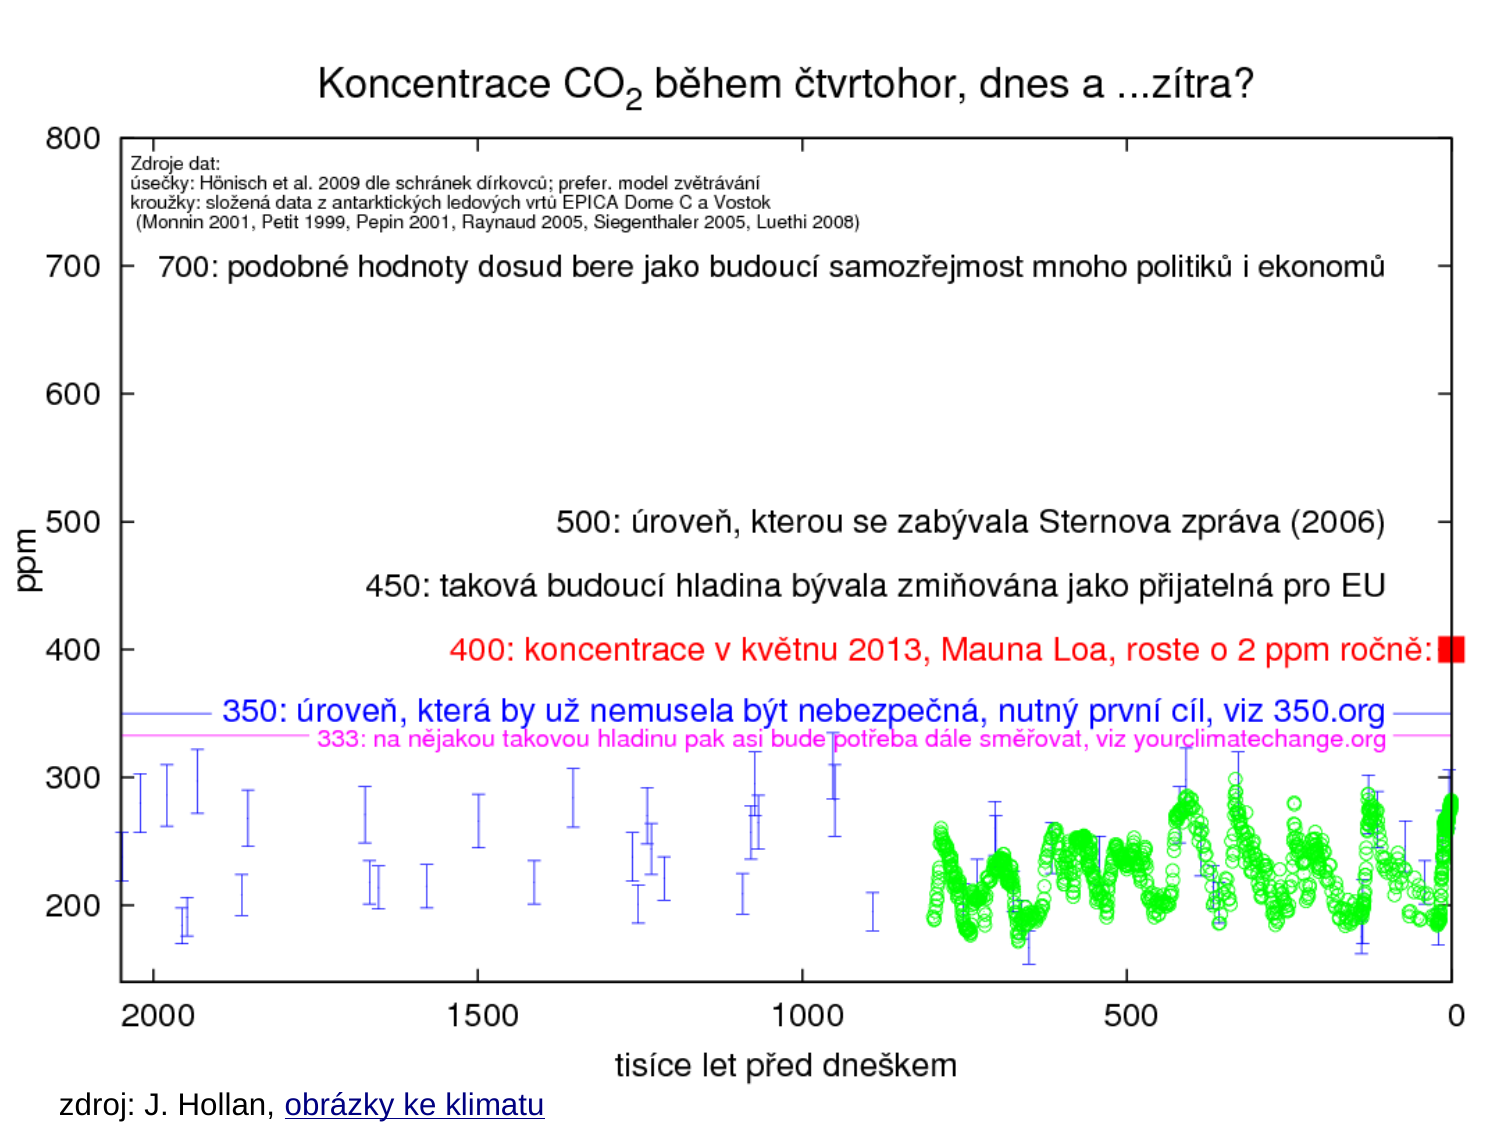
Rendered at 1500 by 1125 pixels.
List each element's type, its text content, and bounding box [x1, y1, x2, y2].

title zdroj: J. Hollan, obrázky ke klimatu [59, 1089, 575, 1125]
picture [1, 38, 1500, 1089]
